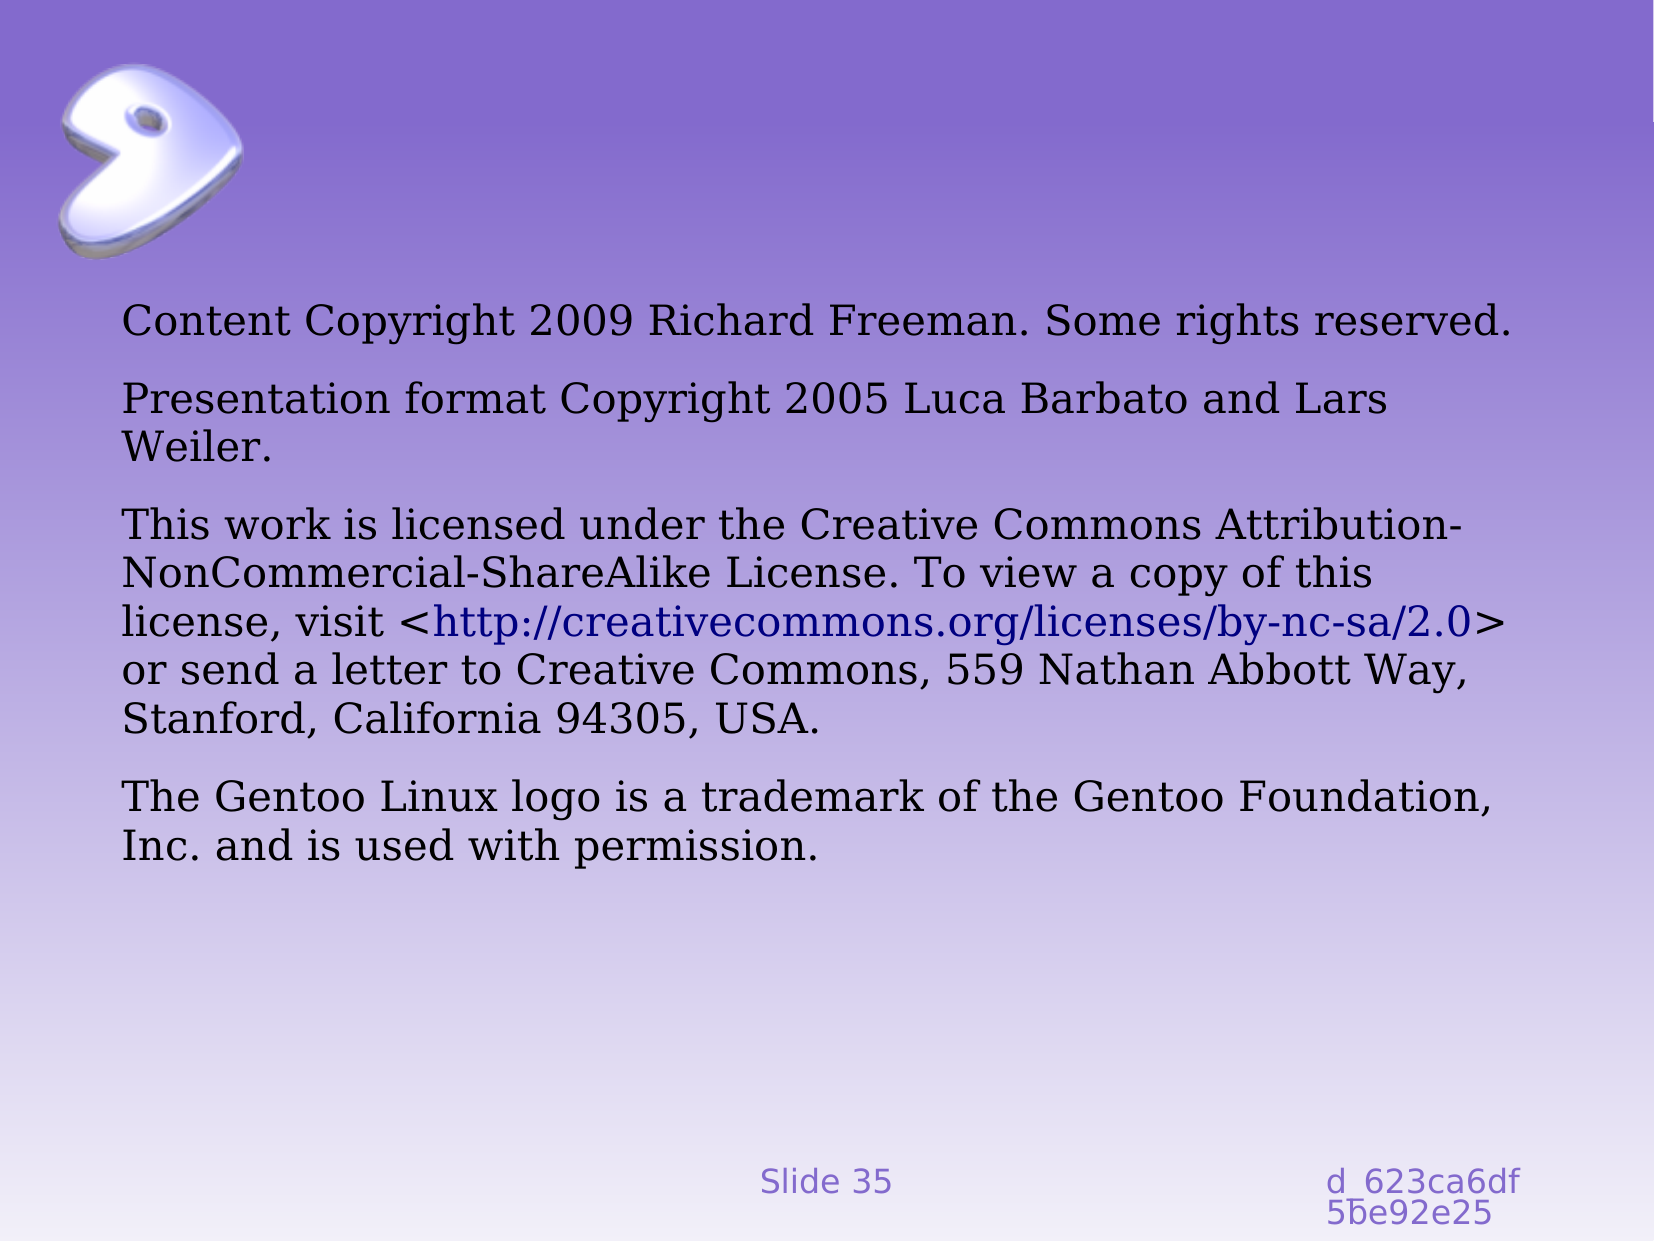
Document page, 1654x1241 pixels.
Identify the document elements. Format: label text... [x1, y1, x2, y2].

list Content Copyright 2009 Richard Freeman. Some rights reserved. Presentation format Copyright 2005 Luca Barbato and Lars Weiler. This work is licensed under the Creative Commons Attribution-NonCommercial-ShareAlike License. To view a copy of this license, visit <http://creativecommons.org/licenses/by-nc-sa/2.0> or send a letter to Creative Commons, 559 Nathan Abbott Way, Stanford, California 94305, USA. The Gentoo Linux logo is a trademark of the Gentoo Foundation, Inc. and is used with permission. [121, 296, 1534, 1127]
picture [49, 61, 248, 266]
